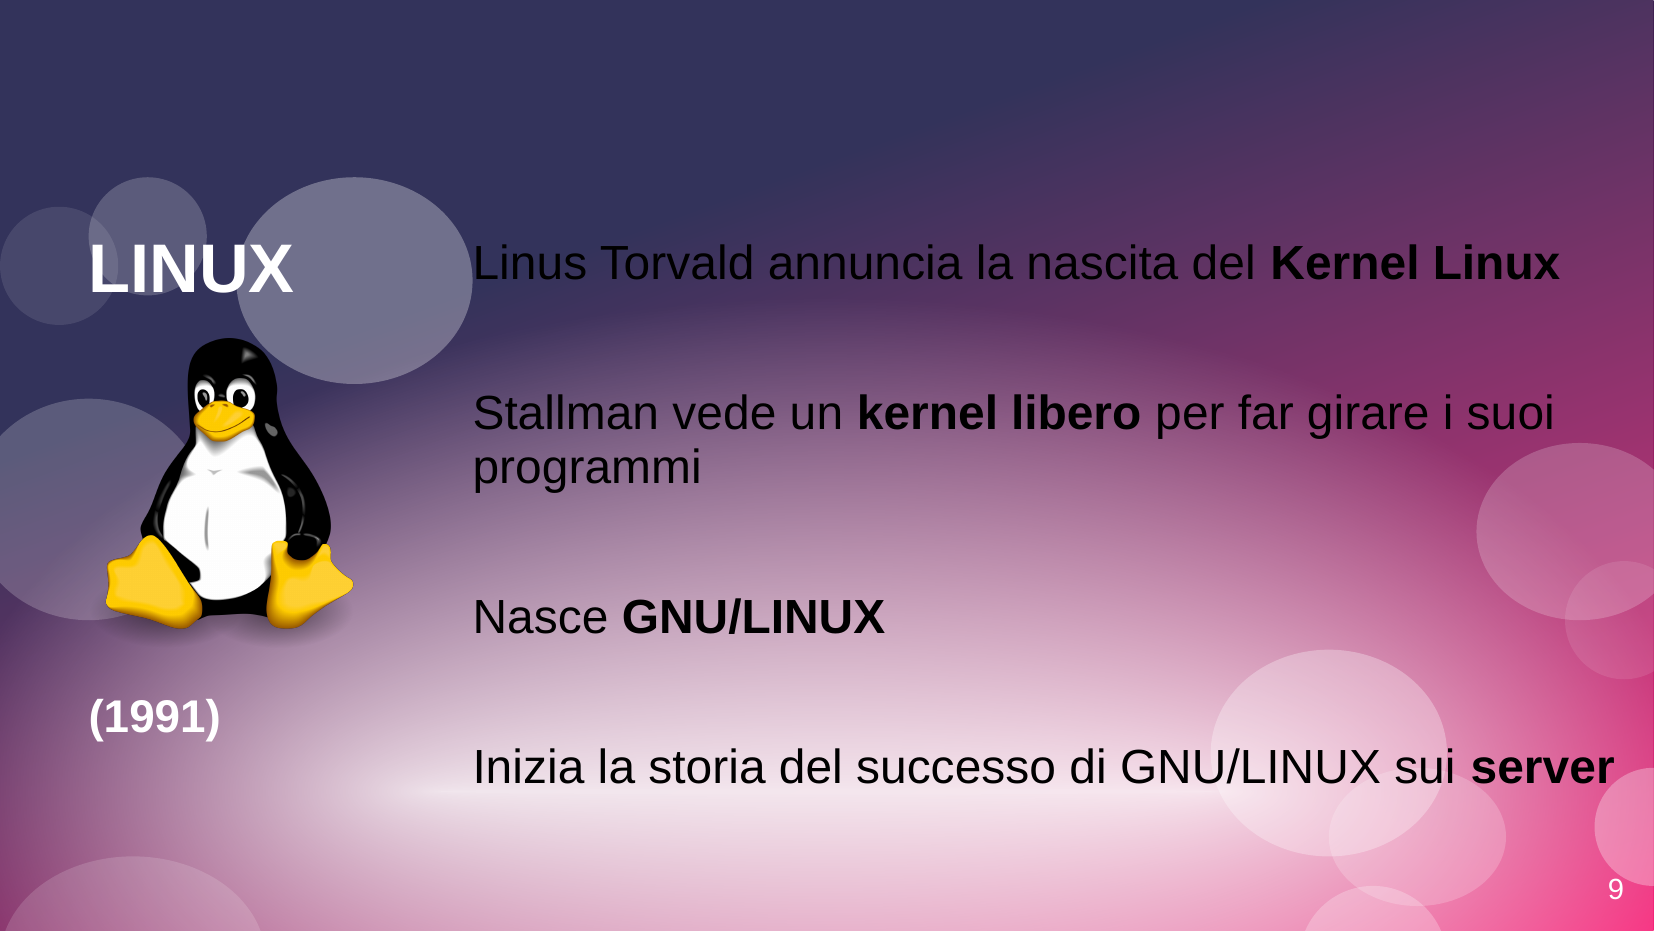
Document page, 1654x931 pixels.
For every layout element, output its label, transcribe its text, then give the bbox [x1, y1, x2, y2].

picture [88, 338, 354, 650]
title LINUX (1991) [88, 230, 651, 743]
list Linus Torvald annuncia la nascita del Kernel Linux Stallman vede un kernel libero per far girare i suoi programmi Nasce GNU/LINUX Inizia la storia del successo di GNU/LINUX sui server [472, 236, 1625, 827]
